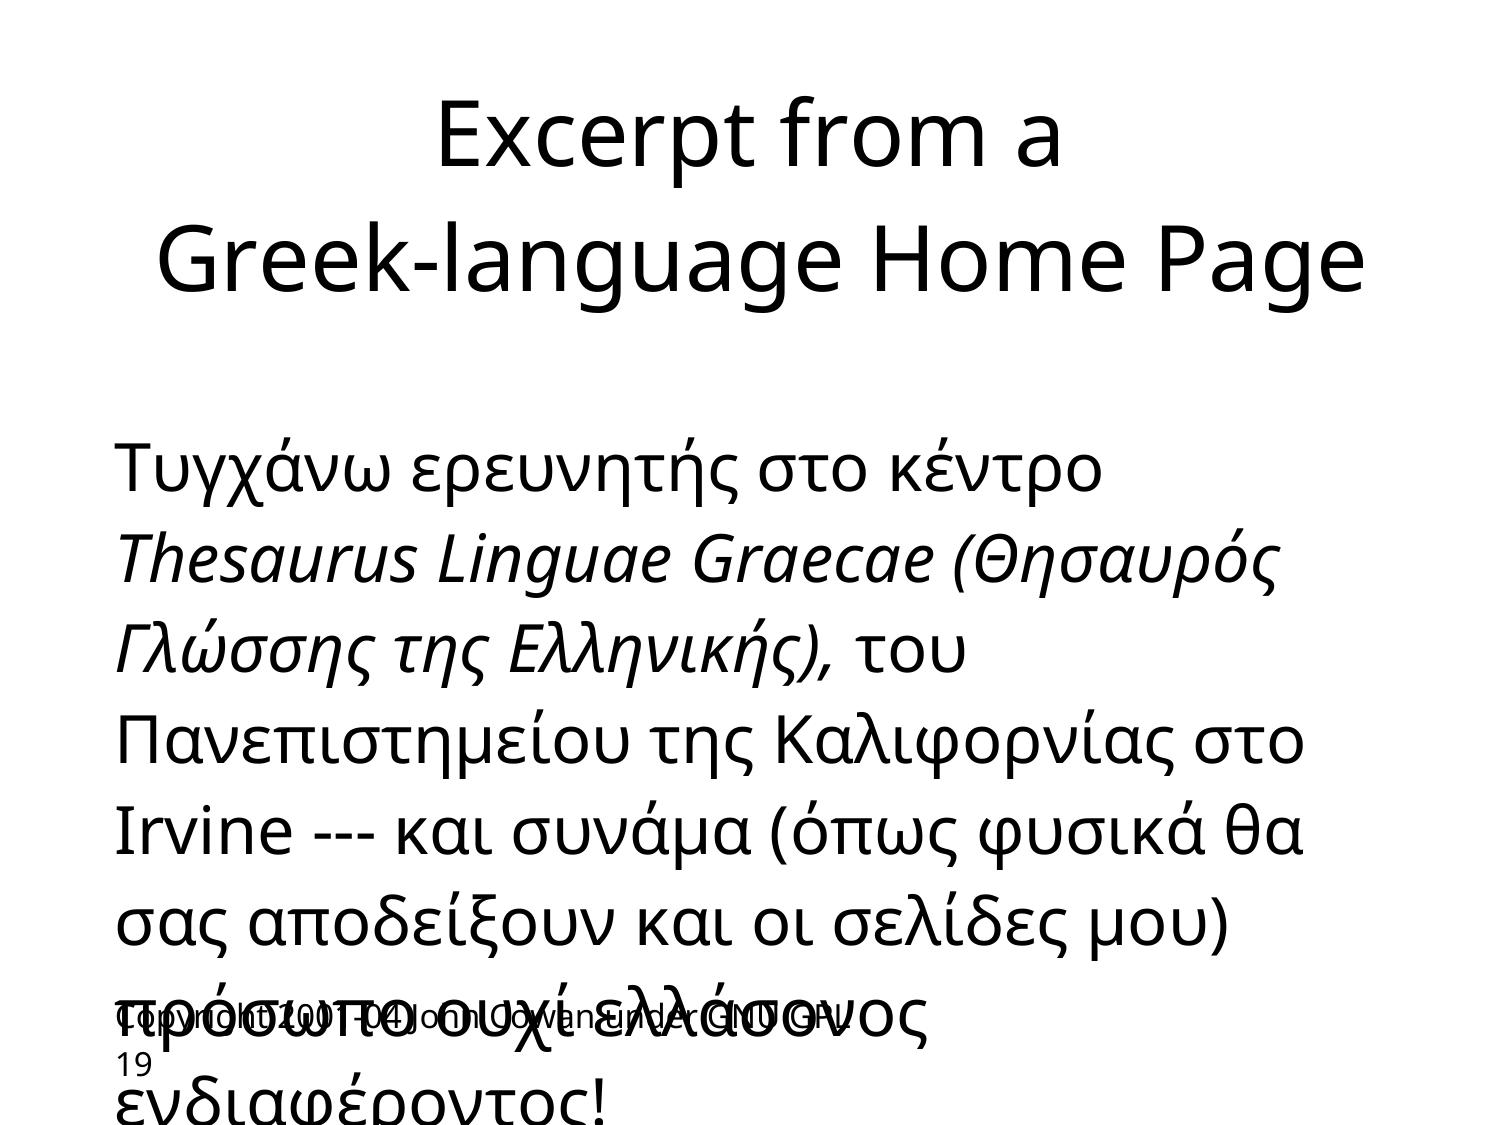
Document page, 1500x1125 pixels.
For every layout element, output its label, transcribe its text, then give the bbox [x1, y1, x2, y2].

title Excerpt from a Greek-language Home Page [112, 79, 1388, 308]
text_box Τυγχάνω ερευνητής στο κέντρο Thesaurus Linguae Graecae (Θησαυρός Γλώσσης της Ελληνικής), του Πανεπιστημείου της Καλιφορνίας στο Irvine --- και συνάμα (όπως φυσικά θα σας αποδείξουν και οι σελίδες μου) πρόσωπο ουχί ελλάσονος ενδιαφέροντος! [99, 412, 1413, 998]
